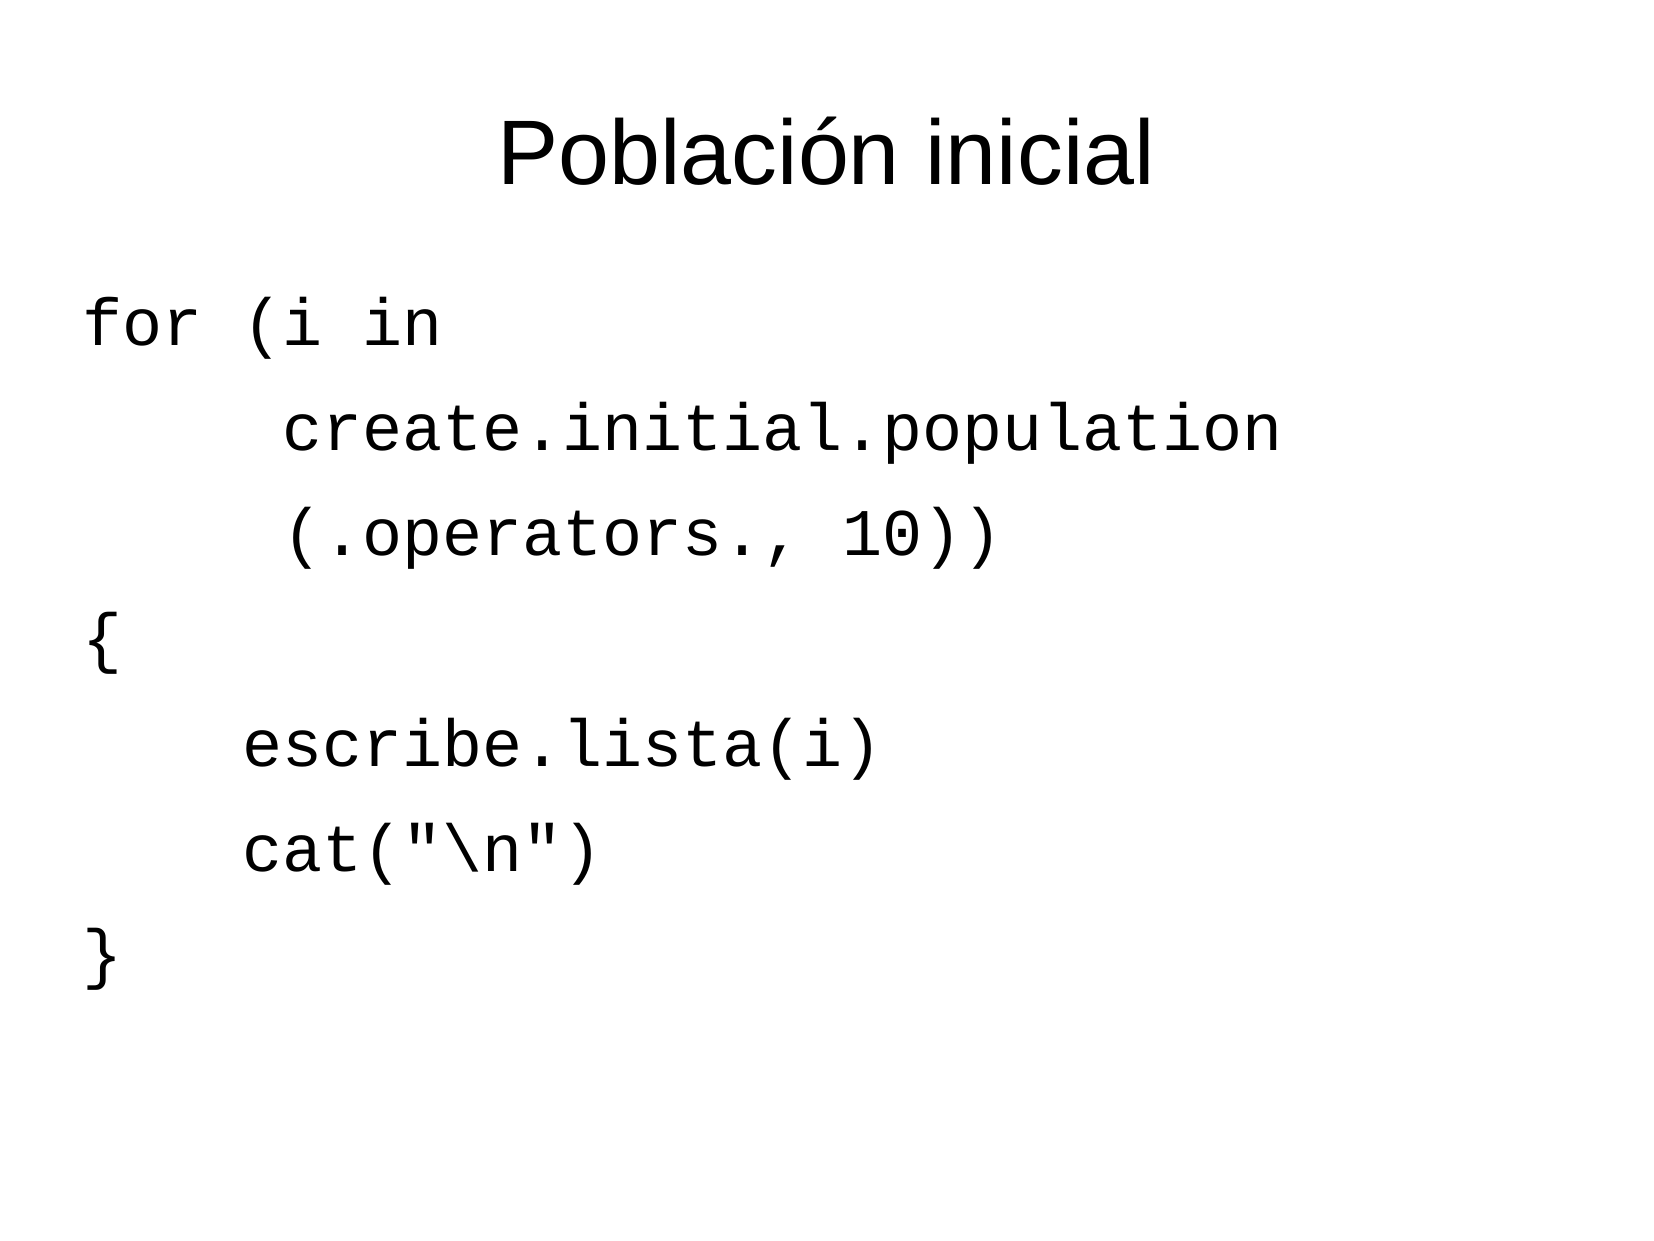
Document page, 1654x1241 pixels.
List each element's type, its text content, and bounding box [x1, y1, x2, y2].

list for (i in create.initial.population (.operators., 10)) { escribe.lista(i) cat("\n") } [82, 290, 1571, 1010]
title Población inicial [82, 49, 1571, 257]
